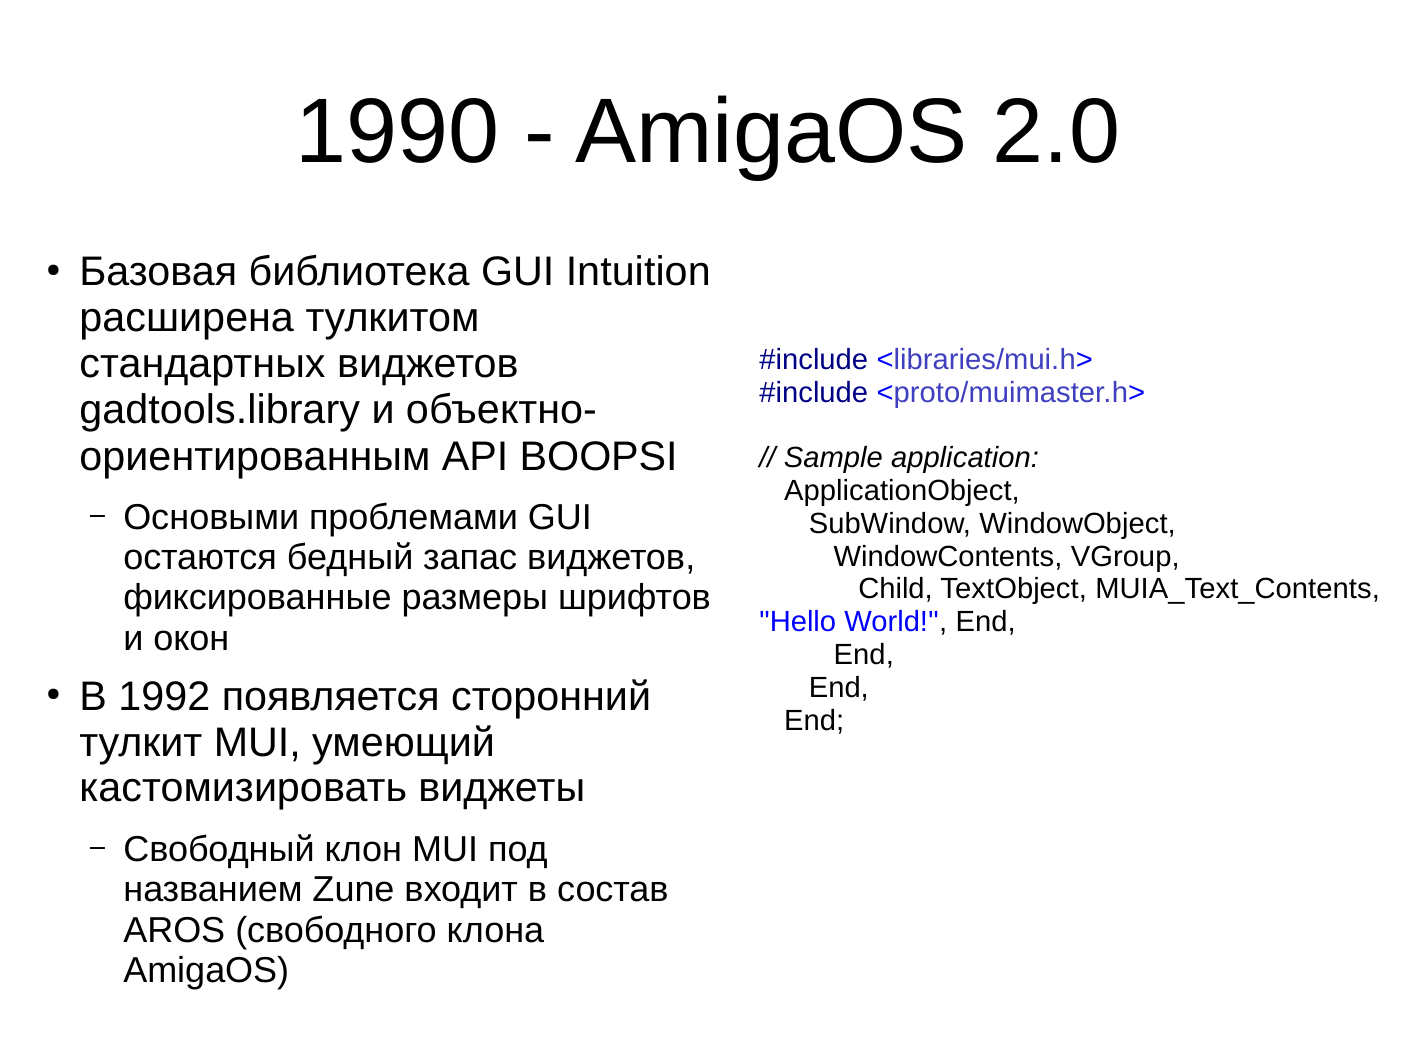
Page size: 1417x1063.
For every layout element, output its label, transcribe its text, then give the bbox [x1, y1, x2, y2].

list #include <libraries/mui.h> #include <proto/muimaster.h> // Sample application: ApplicationObject, SubWindow, WindowObject, WindowContents, VGroup, Child, TextObject, MUIA_Text_Contents, "Hello World!", End, End, End, End; [759, 343, 1382, 960]
title 1990 - AmigaOS 2.0 [70, 42, 1346, 220]
list Базовая библиотека GUI Intuition расширена тулкитом стандартных виджетов gadtools.library и объектно-ориентированным API BOOPSI Основыми проблемами GUI остаются бедный запас виджетов, фиксированные размеры шрифтов и окон В 1992 появляется сторонний тулкит MUI, умеющий кастомизировать виджеты Свободный клон MUI под названием Zune входит в состав AROS (свободного клона AmigaOS) [35, 248, 713, 991]
